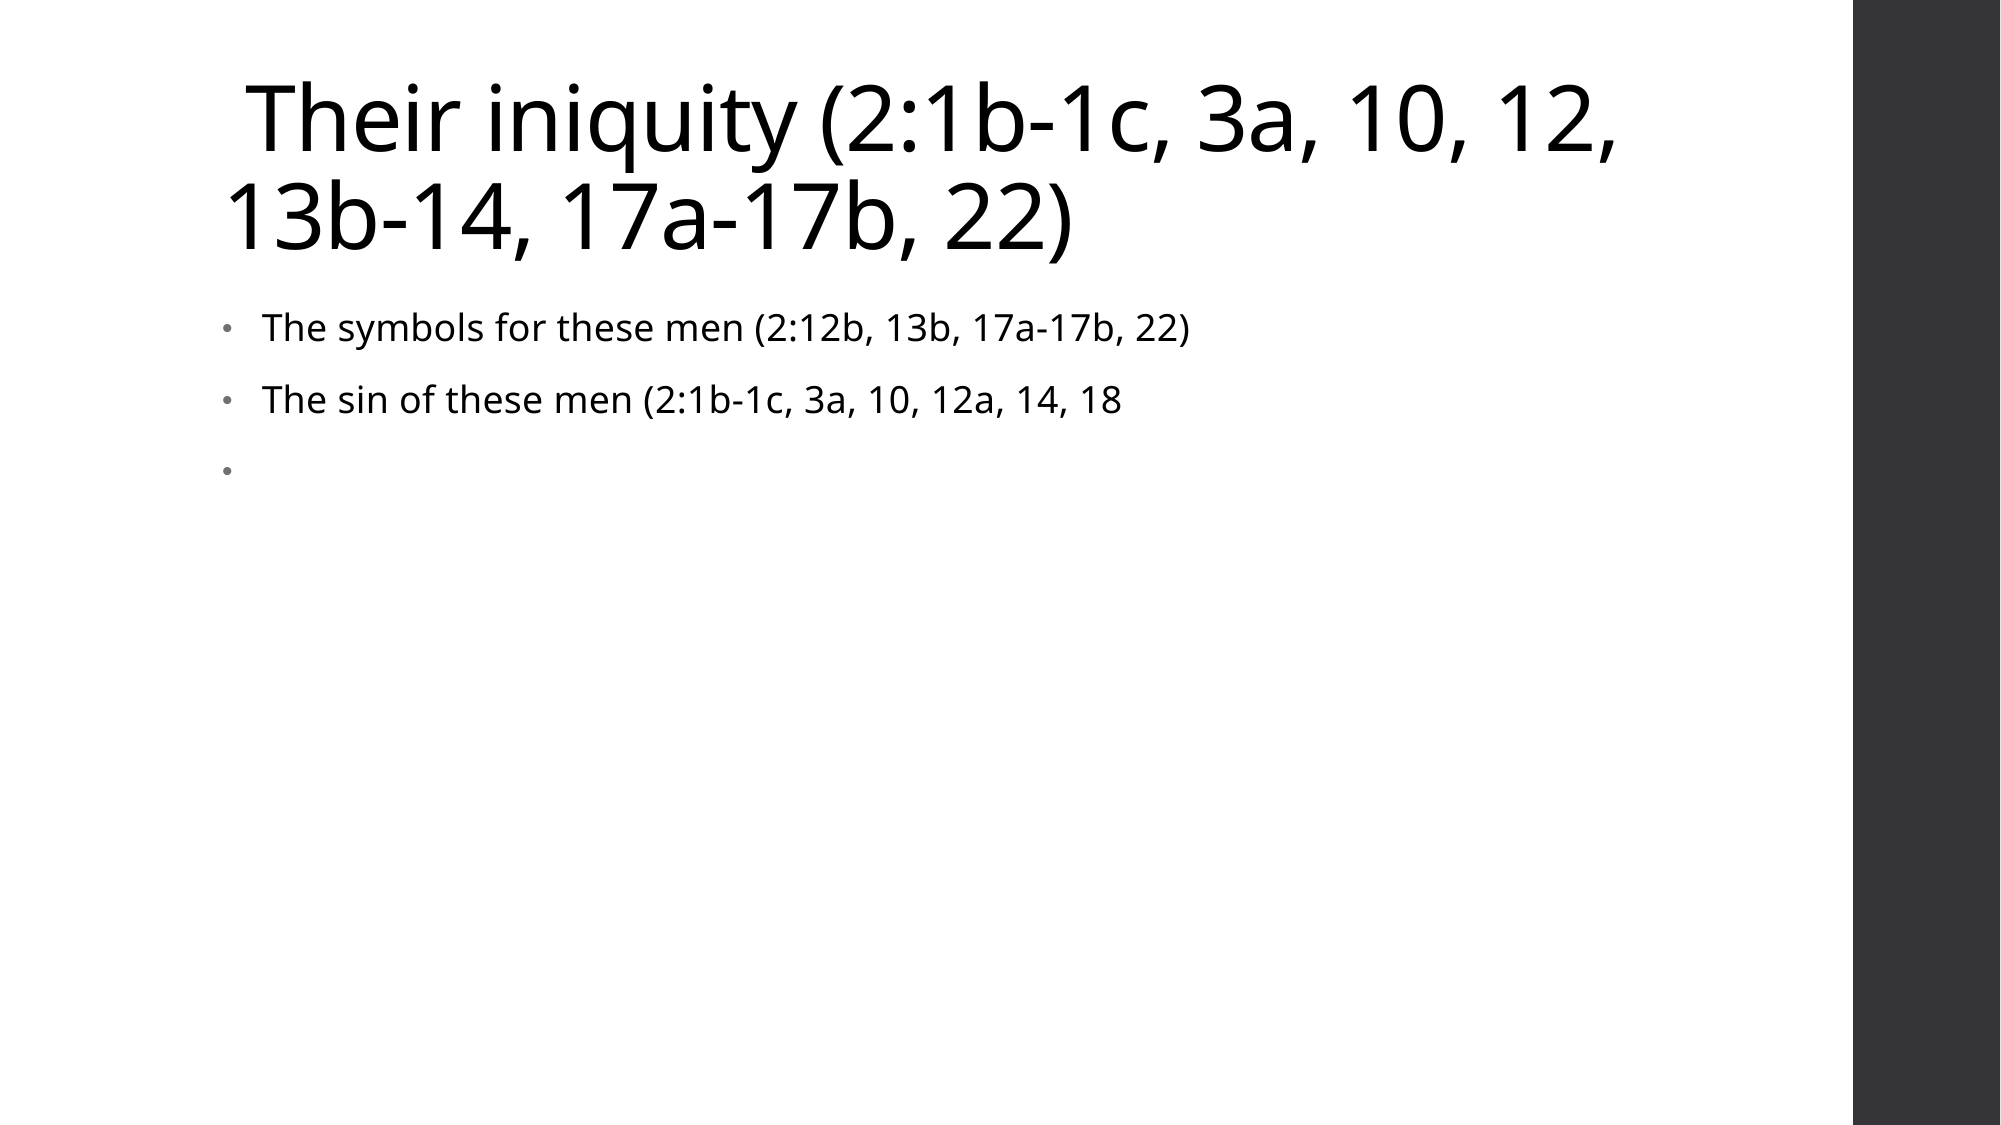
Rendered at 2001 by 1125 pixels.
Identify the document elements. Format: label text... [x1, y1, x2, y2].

list The symbols for these men (2:12b, 13b, 17a-17b, 22) The sin of these men (2:1b-1c, 3a, 10, 12a, 14, 18 [206, 299, 1617, 1014]
title Their iniquity (2:1b-1c, 3a, 10, 12, 13b-14, 17a-17b, 22) [206, 60, 1797, 278]
